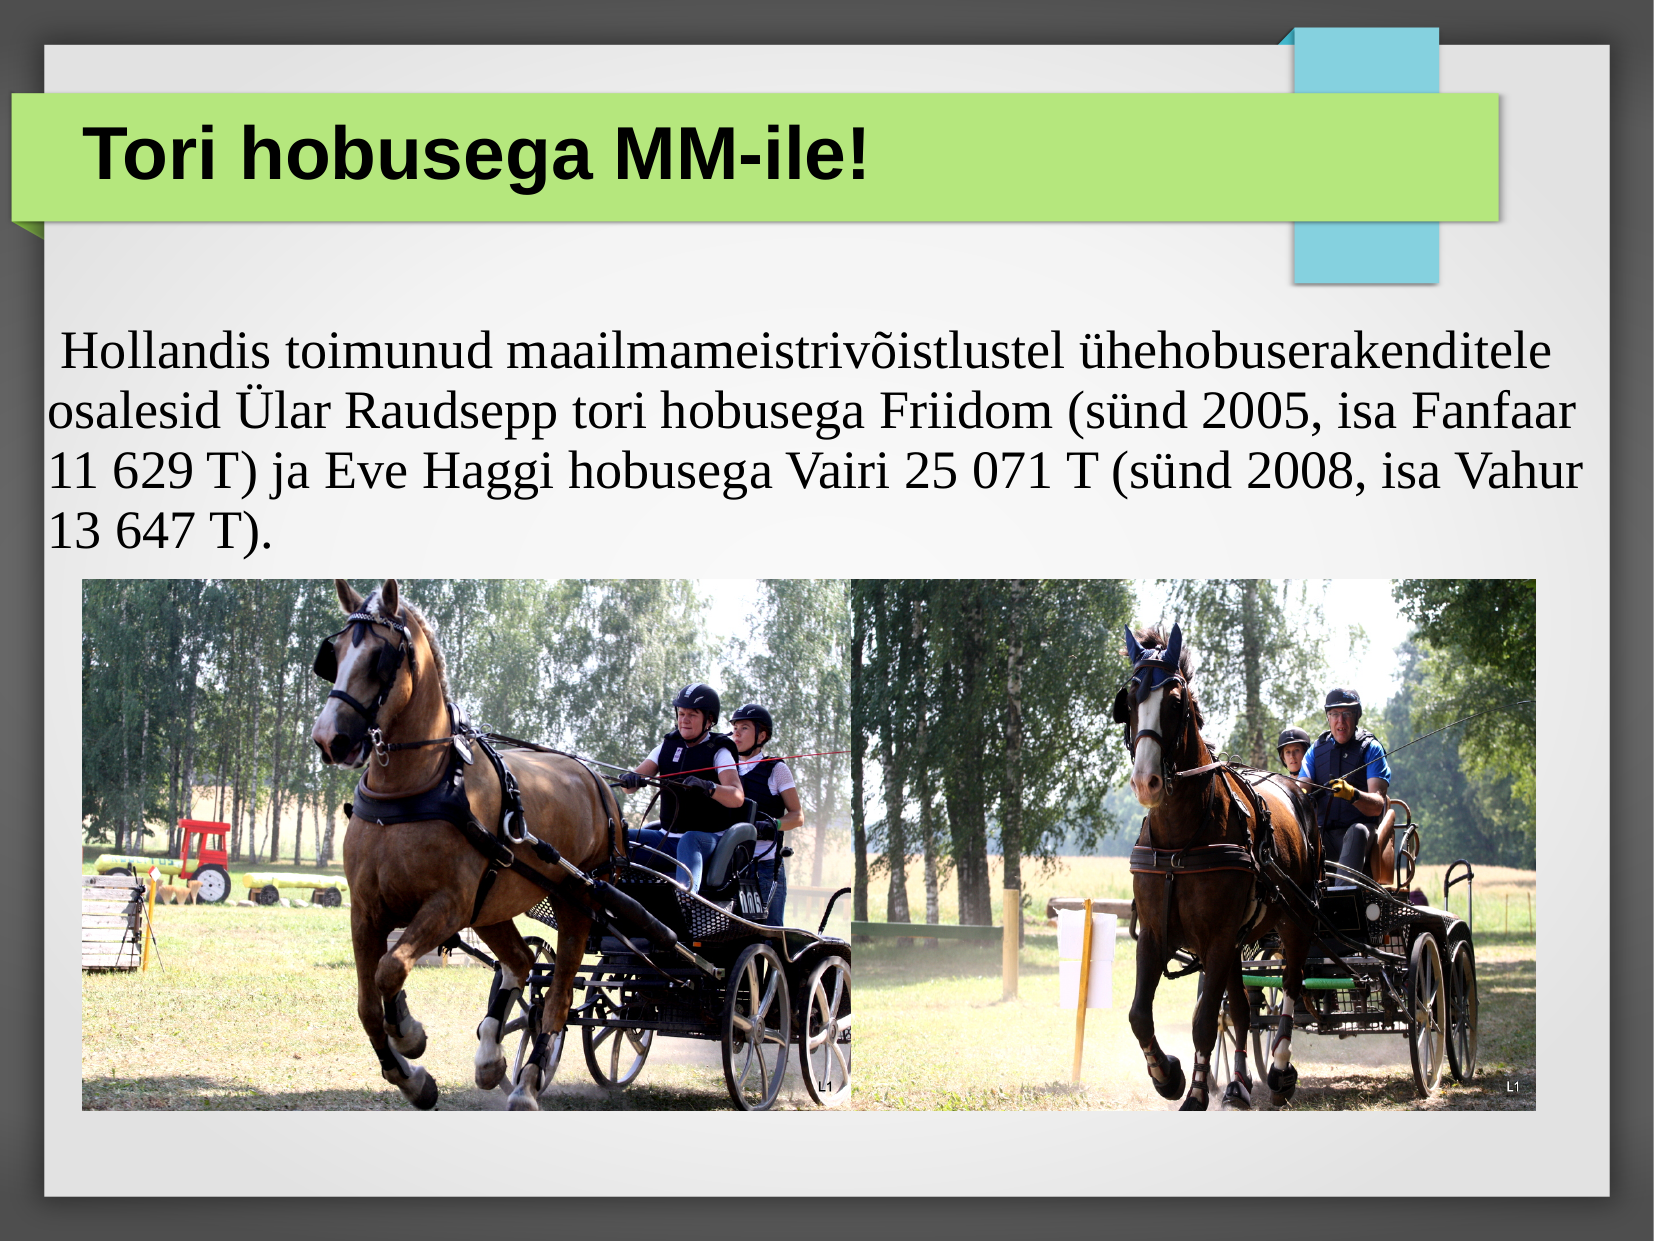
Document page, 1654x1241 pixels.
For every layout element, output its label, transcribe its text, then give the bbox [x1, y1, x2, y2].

title Tori hobusega MM-ile! [82, 94, 1264, 213]
list Hollandis toimunud maailmameistrivõistlustel ühehobuserakenditele osalesid Ülar Raudsepp tori hobusega Friidom (sünd 2005, isa Fanfaar 11 629 T) ja Eve Haggi hobusega Vairi 25 071 T (sünd 2008, isa Vahur 13 647 T). [47, 259, 1607, 580]
picture [0, 0, 1654, 1241]
